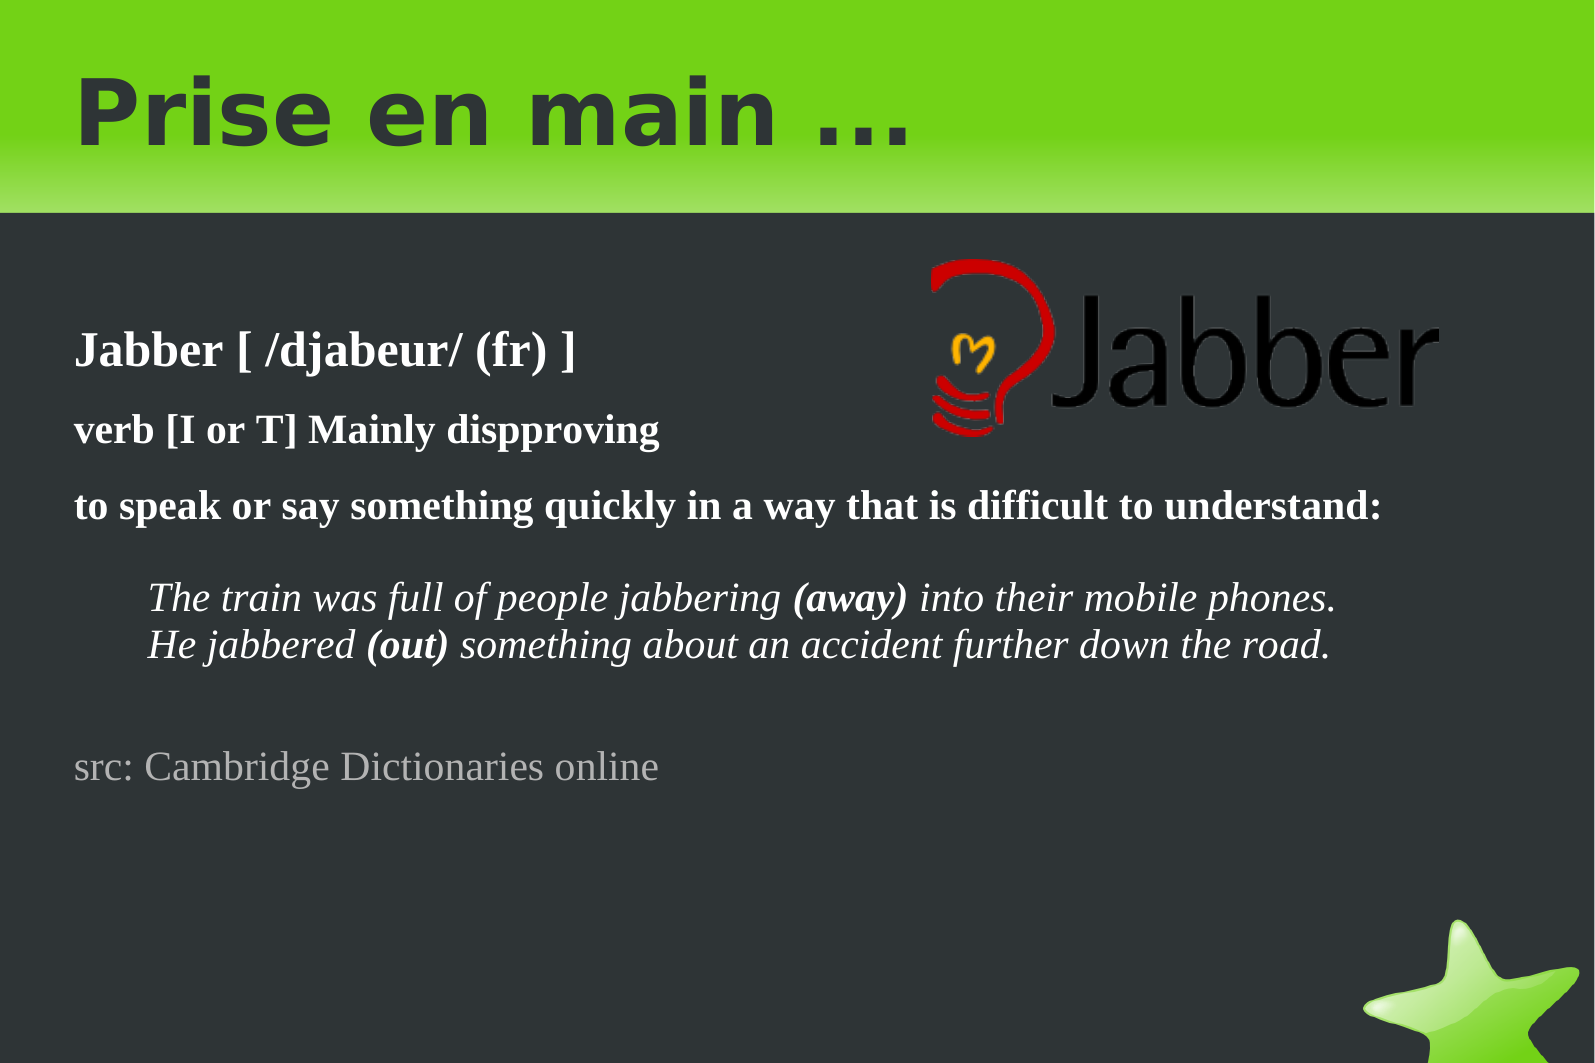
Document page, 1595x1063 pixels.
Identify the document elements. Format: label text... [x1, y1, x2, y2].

picture [0, 0, 1595, 1063]
title Prise en main ... [74, 24, 1510, 203]
list Jabber [ /djabeur/ (fr) ] verb [I or T] Mainly dispproving to speak or say something quickly in a way that is difficult to understand: The train was full of people jabbering (away) into their mobile phones. He jabbered (out) something about an accident further down the road. src: Cambridge Dictionaries online [73, 321, 1509, 951]
